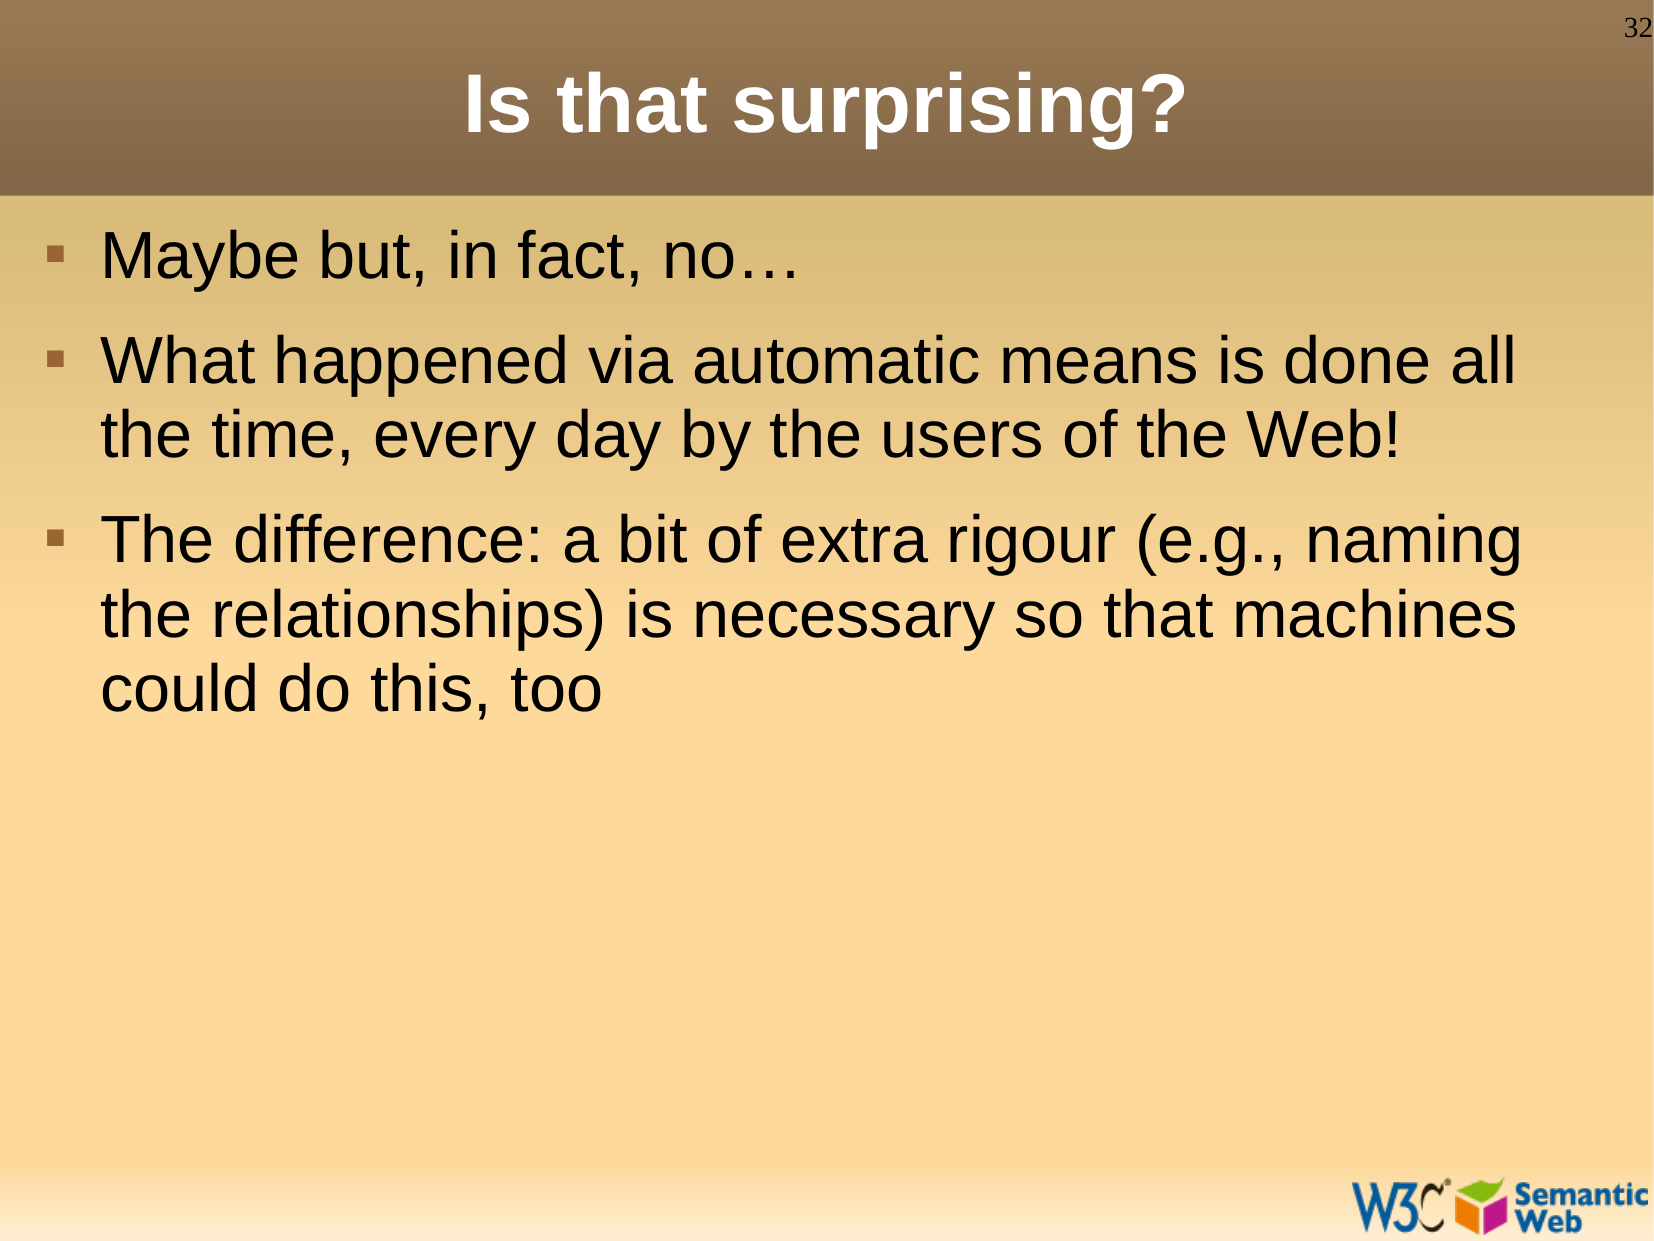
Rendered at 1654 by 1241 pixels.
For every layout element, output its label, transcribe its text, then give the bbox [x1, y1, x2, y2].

title Is that surprising? [0, 0, 1654, 208]
picture [0, 208, 1654, 1241]
list Maybe but, in fact, no… What happened via automatic means is done all the time, every day by the users of the Web! The difference: a bit of extra rigour (e.g., naming the relationships) is necessary so that machines could do this, too [29, 218, 1624, 1205]
